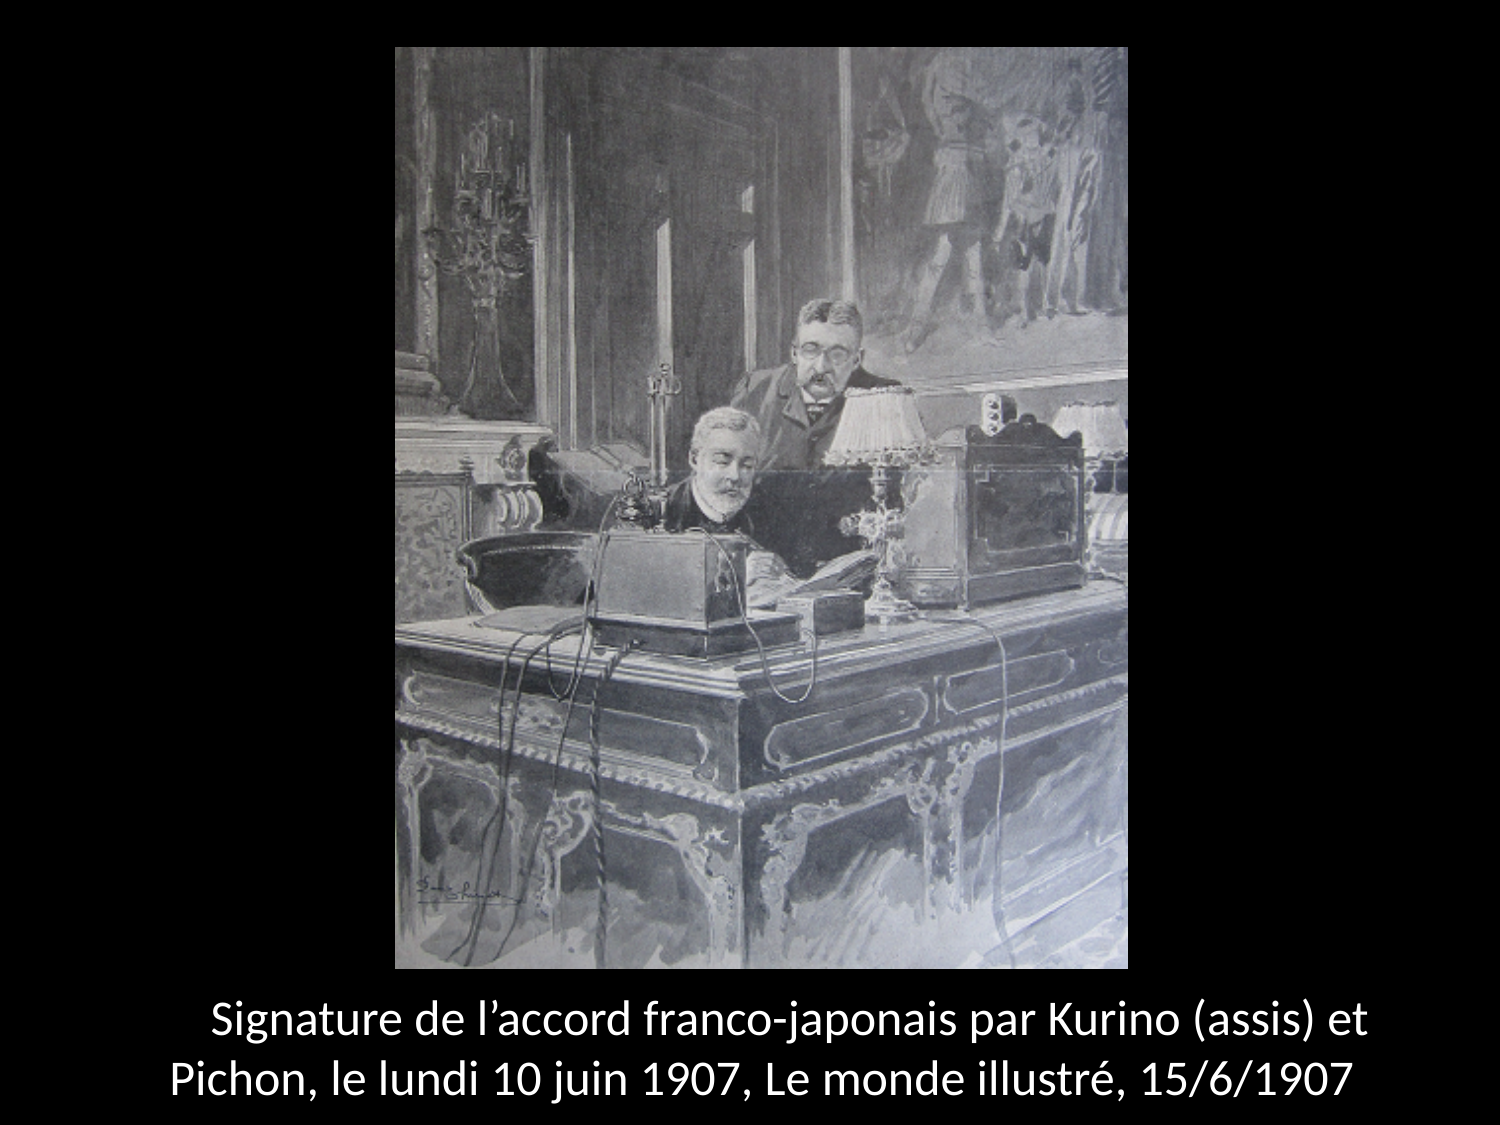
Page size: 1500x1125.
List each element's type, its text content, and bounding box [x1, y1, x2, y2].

title Signature de l’accord franco-japonais par Kurino (assis) et Pichon, le lundi 10 juin 1907, Le monde illustré, 15/6/1907 [64, 999, 1459, 1092]
picture [395, 47, 1128, 969]
